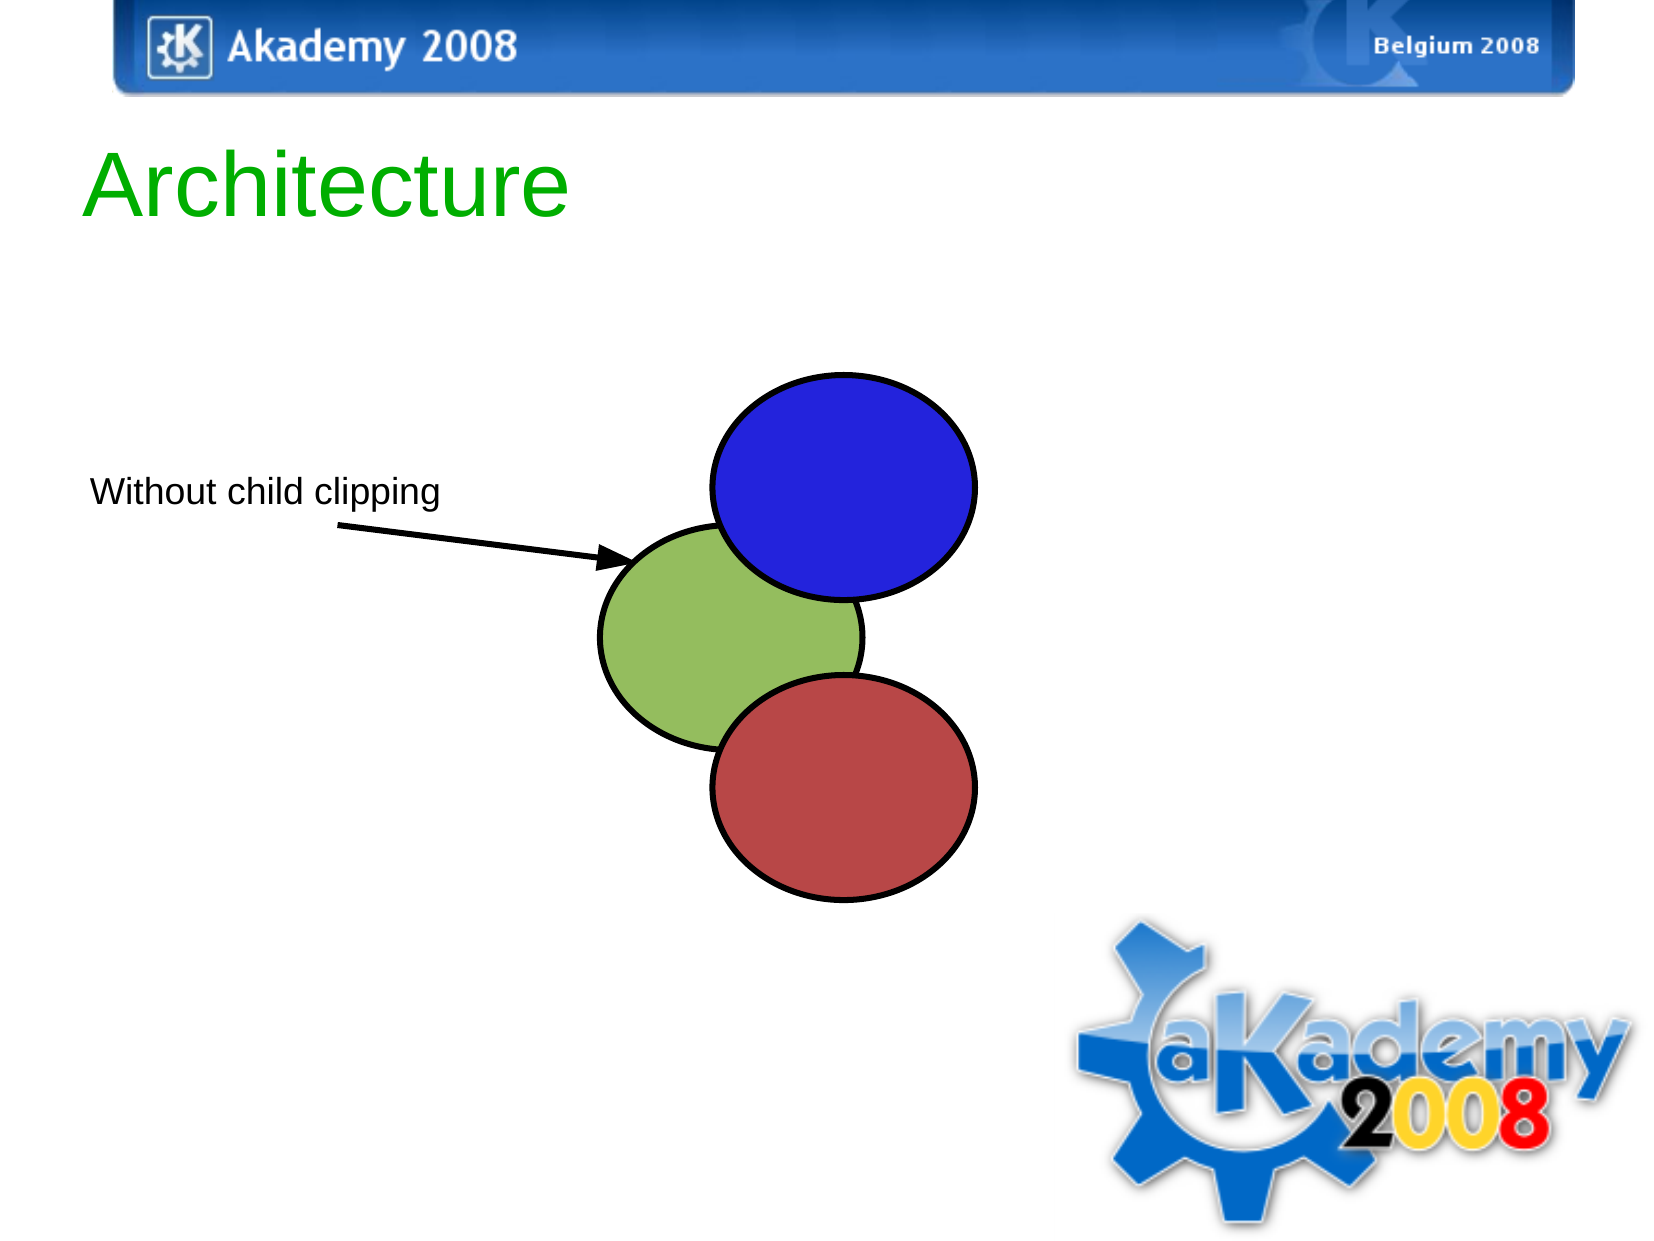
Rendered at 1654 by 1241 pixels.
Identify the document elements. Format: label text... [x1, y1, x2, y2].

text_box [599, 375, 976, 901]
title Architecture [82, 112, 1571, 257]
picture [1053, 913, 1654, 1241]
text_box Without child clipping [75, 463, 638, 521]
picture [112, 0, 1575, 98]
